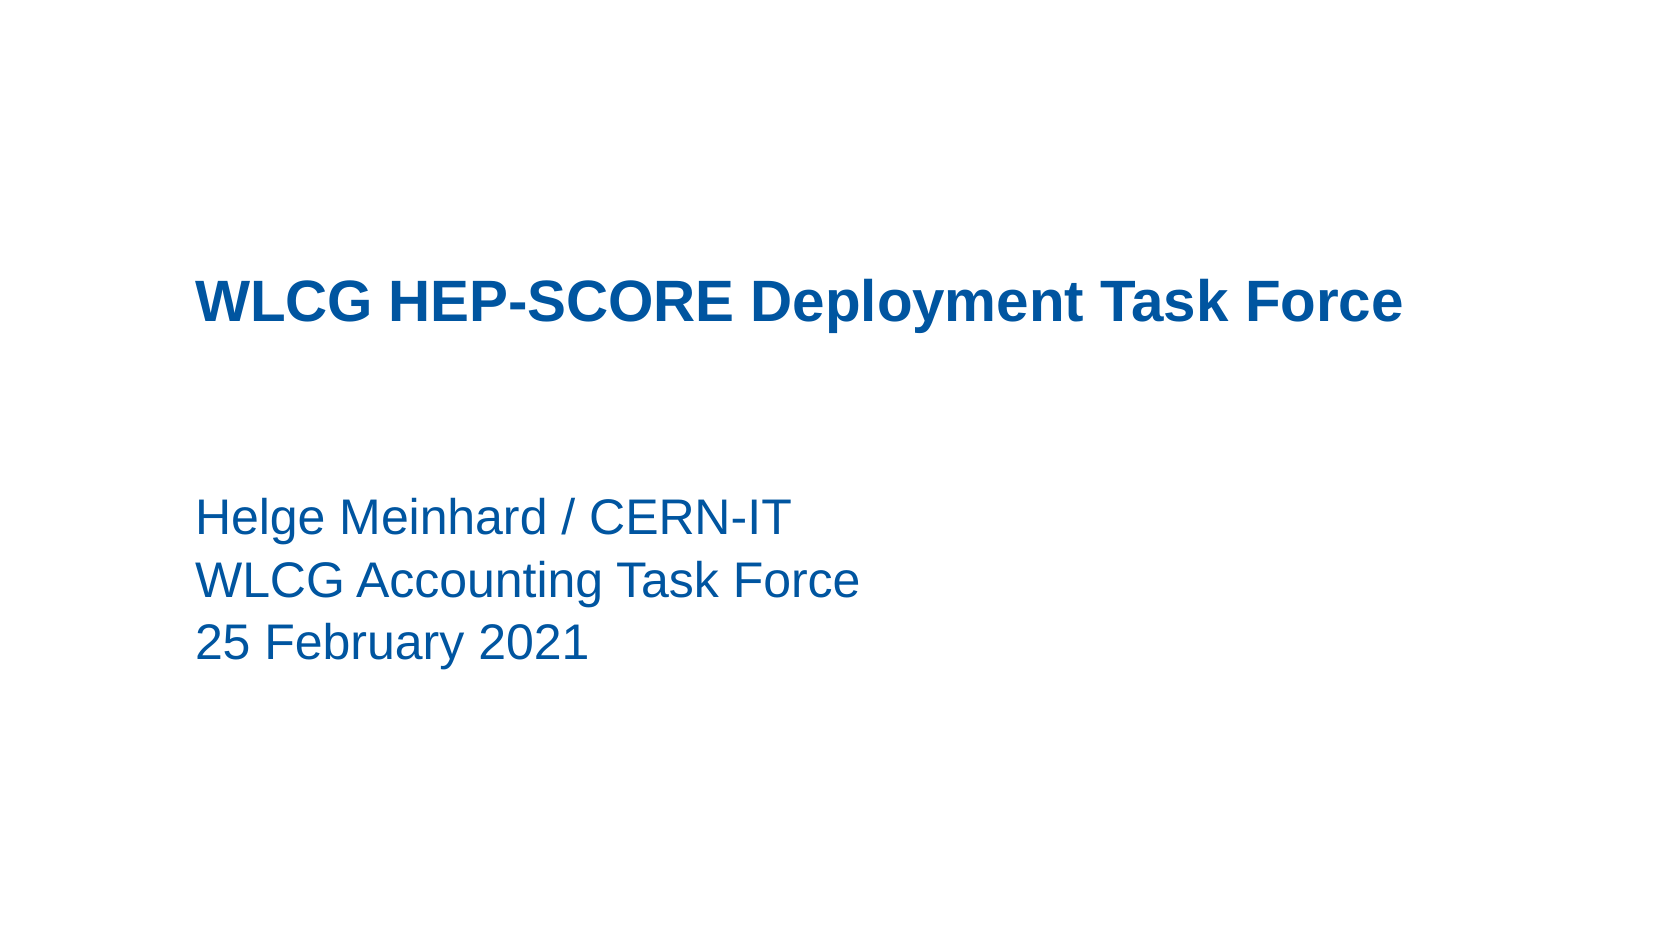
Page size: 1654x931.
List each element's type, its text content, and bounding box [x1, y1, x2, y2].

subtitle WLCG HEP-SCORE Deployment Task Force Helge Meinhard / CERN-IT WLCG Accounting Task Force 25 February 2021 [195, 157, 1571, 782]
